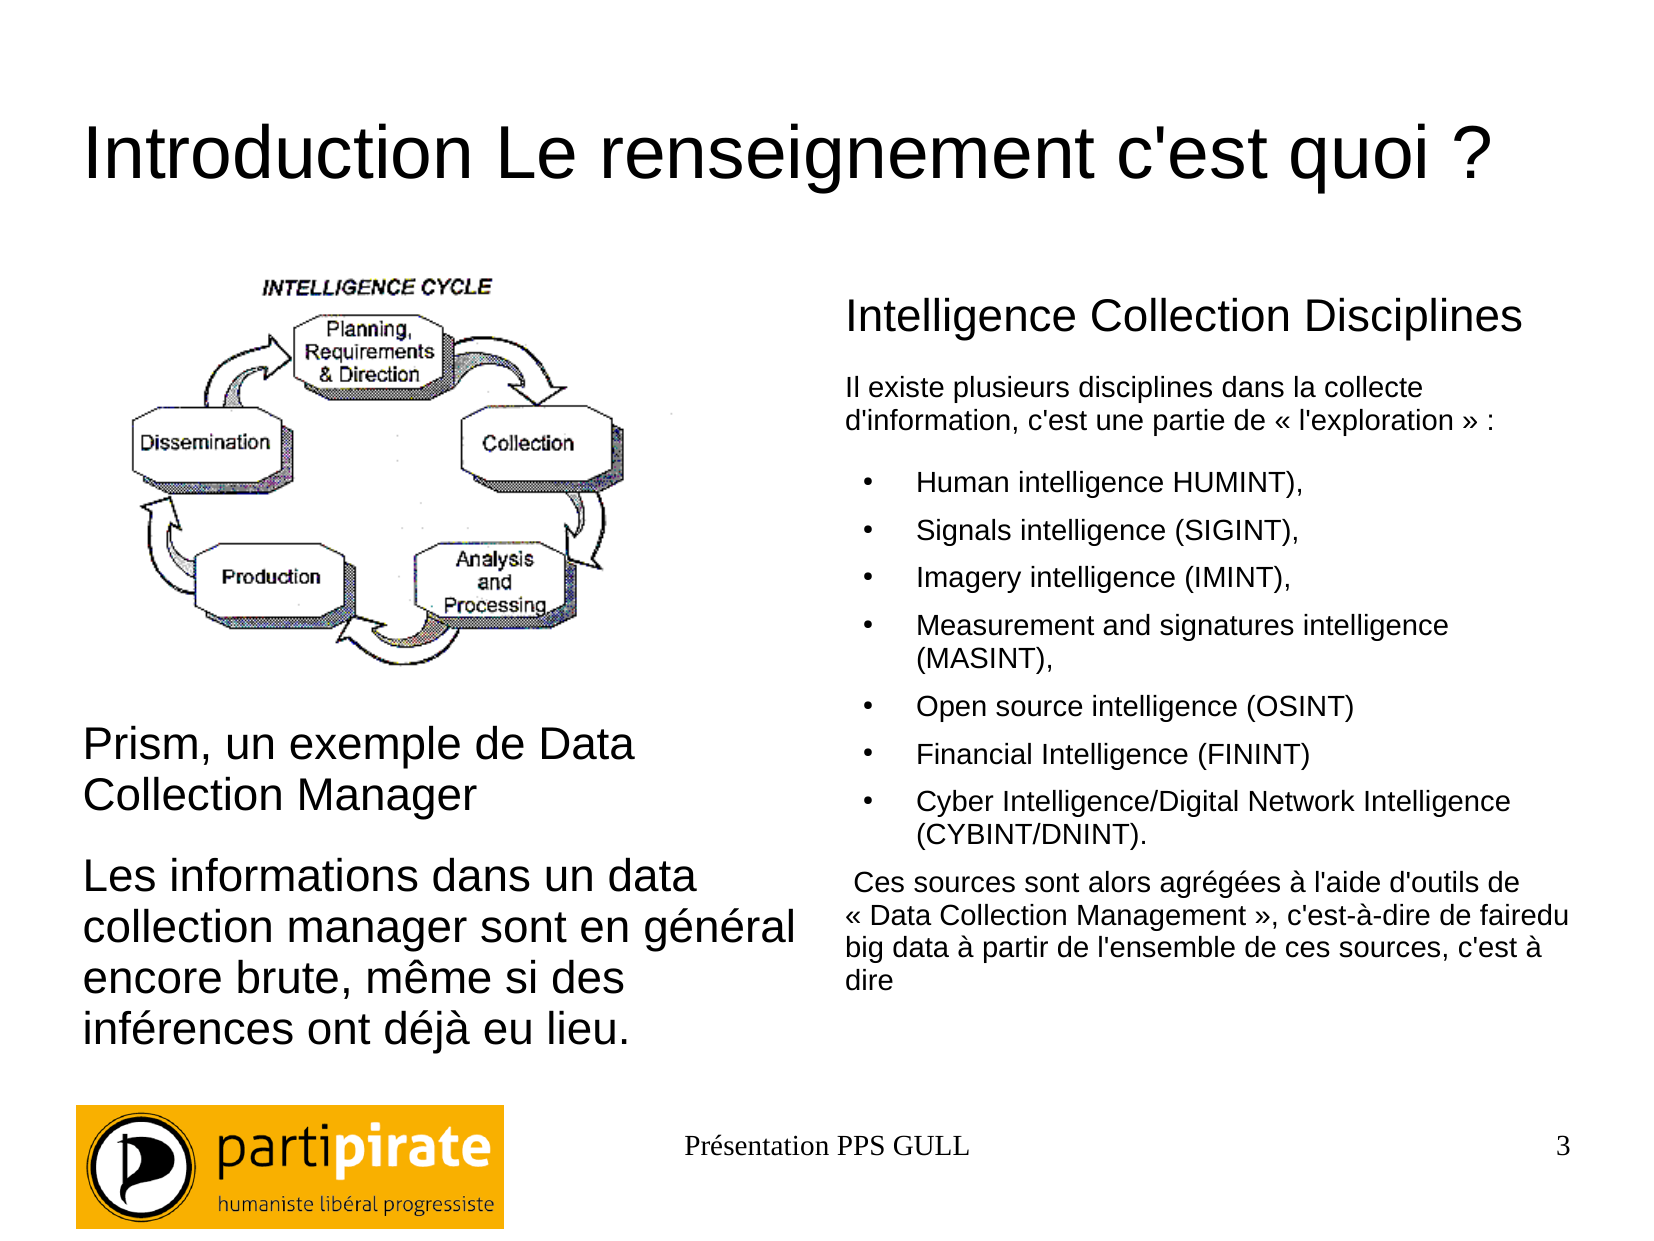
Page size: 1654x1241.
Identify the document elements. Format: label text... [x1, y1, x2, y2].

list Intelligence Collection Disciplines Il existe plusieurs disciplines dans la collecte d'information, c'est une partie de « l'exploration » : Human intelligence HUMINT), Signals intelligence (SIGINT), Imagery intelligence (IMINT), Measurement and signatures intelligence (MASINT), Open source intelligence (OSINT) Financial Intelligence (FININT) Cyber Intelligence/Digital Network Intelligence (CYBINT/DNINT). Ces sources sont alors agrégées à l'aide d'outils de « Data Collection Management », c'est-à-dire de fairedu big data à partir de l'ensemble de ces sources, c'est à dire [845, 290, 1572, 1109]
title Introduction Le renseignement c'est quoi ? [82, 49, 1571, 257]
picture [87, 274, 674, 681]
picture [76, 1105, 504, 1229]
list Prism, un exemple de Data Collection Manager Les informations dans un data collection manager sont en général encore brute, même si des inférences ont déjà eu lieu. [82, 717, 809, 1109]
